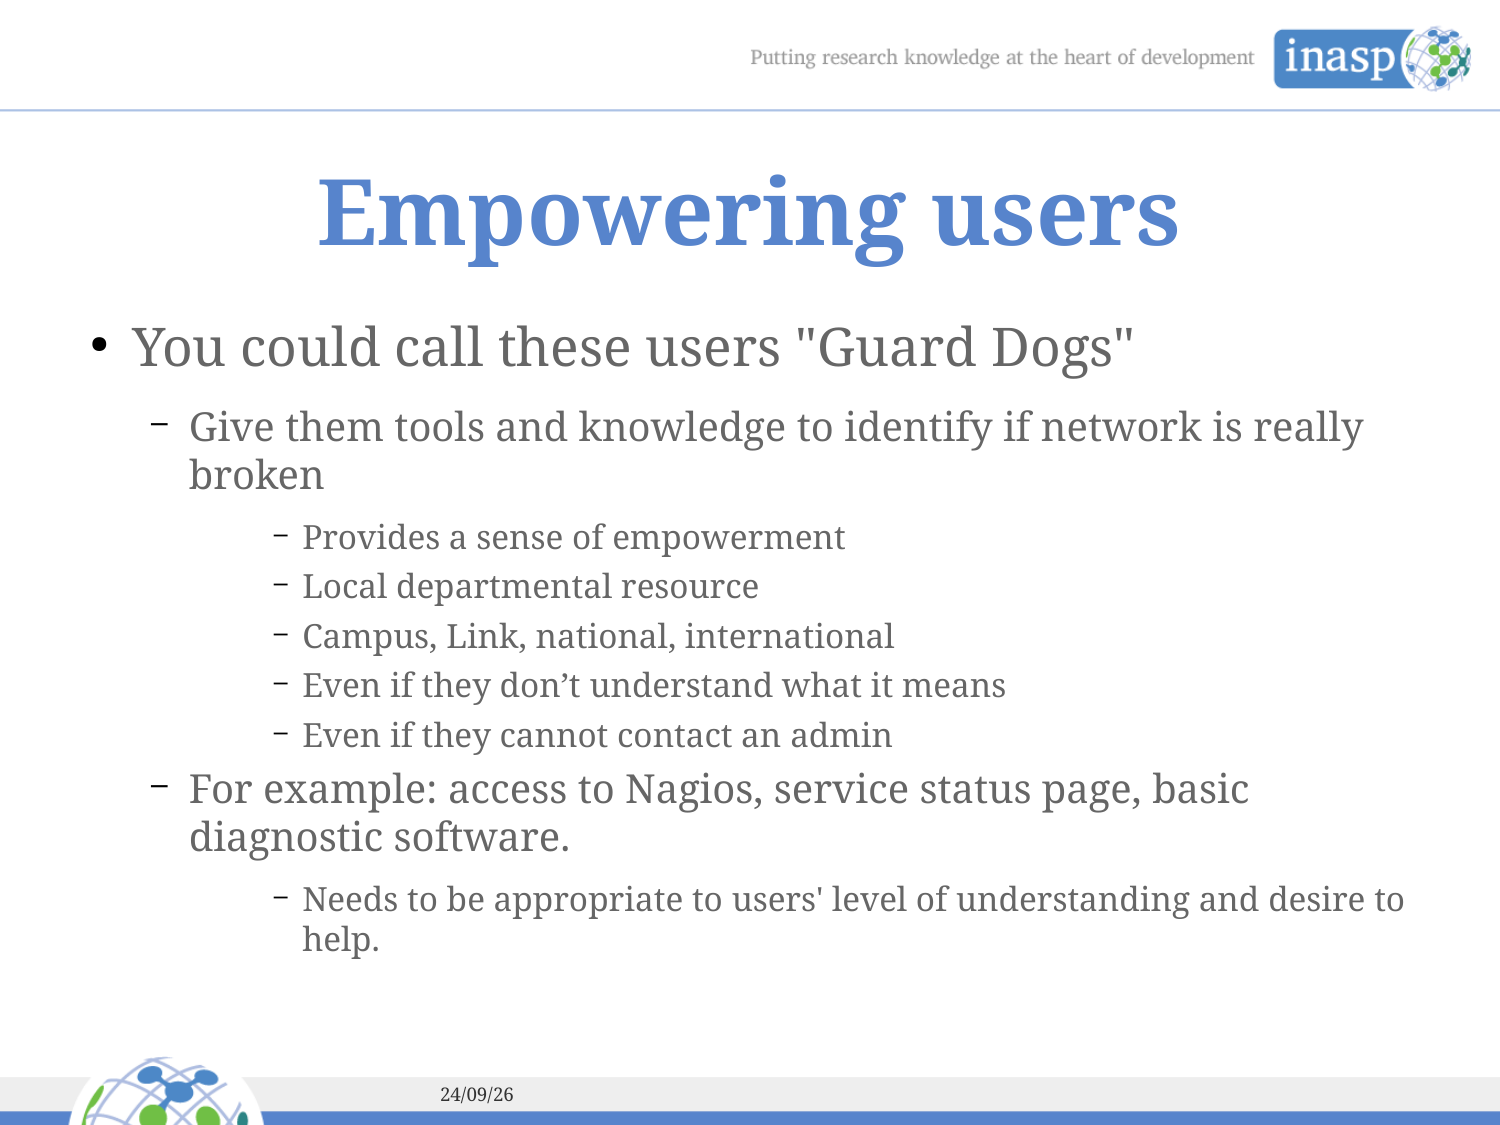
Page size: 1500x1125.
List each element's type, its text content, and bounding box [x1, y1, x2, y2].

list You could call these users "Guard Dogs" Give them tools and knowledge to identify if network is really broken Provides a sense of empowerment Local departmental resource Campus, Link, national, international Even if they don’t understand what it means Even if they cannot contact an admin Provides a sense of empowerment Local departmental resource Campus, Link, national, international Even if they don’t understand what it means Even if they cannot contact an admin For example: access to Nagios, service status page, basic diagnostic software. Needs to be appropriate to users' level of understanding and desire to help. Needs to be appropriate to users' level of understanding and desire to help. [75, 313, 1426, 967]
picture [0, 0, 1500, 1125]
title Empowering users [75, 129, 1426, 313]
